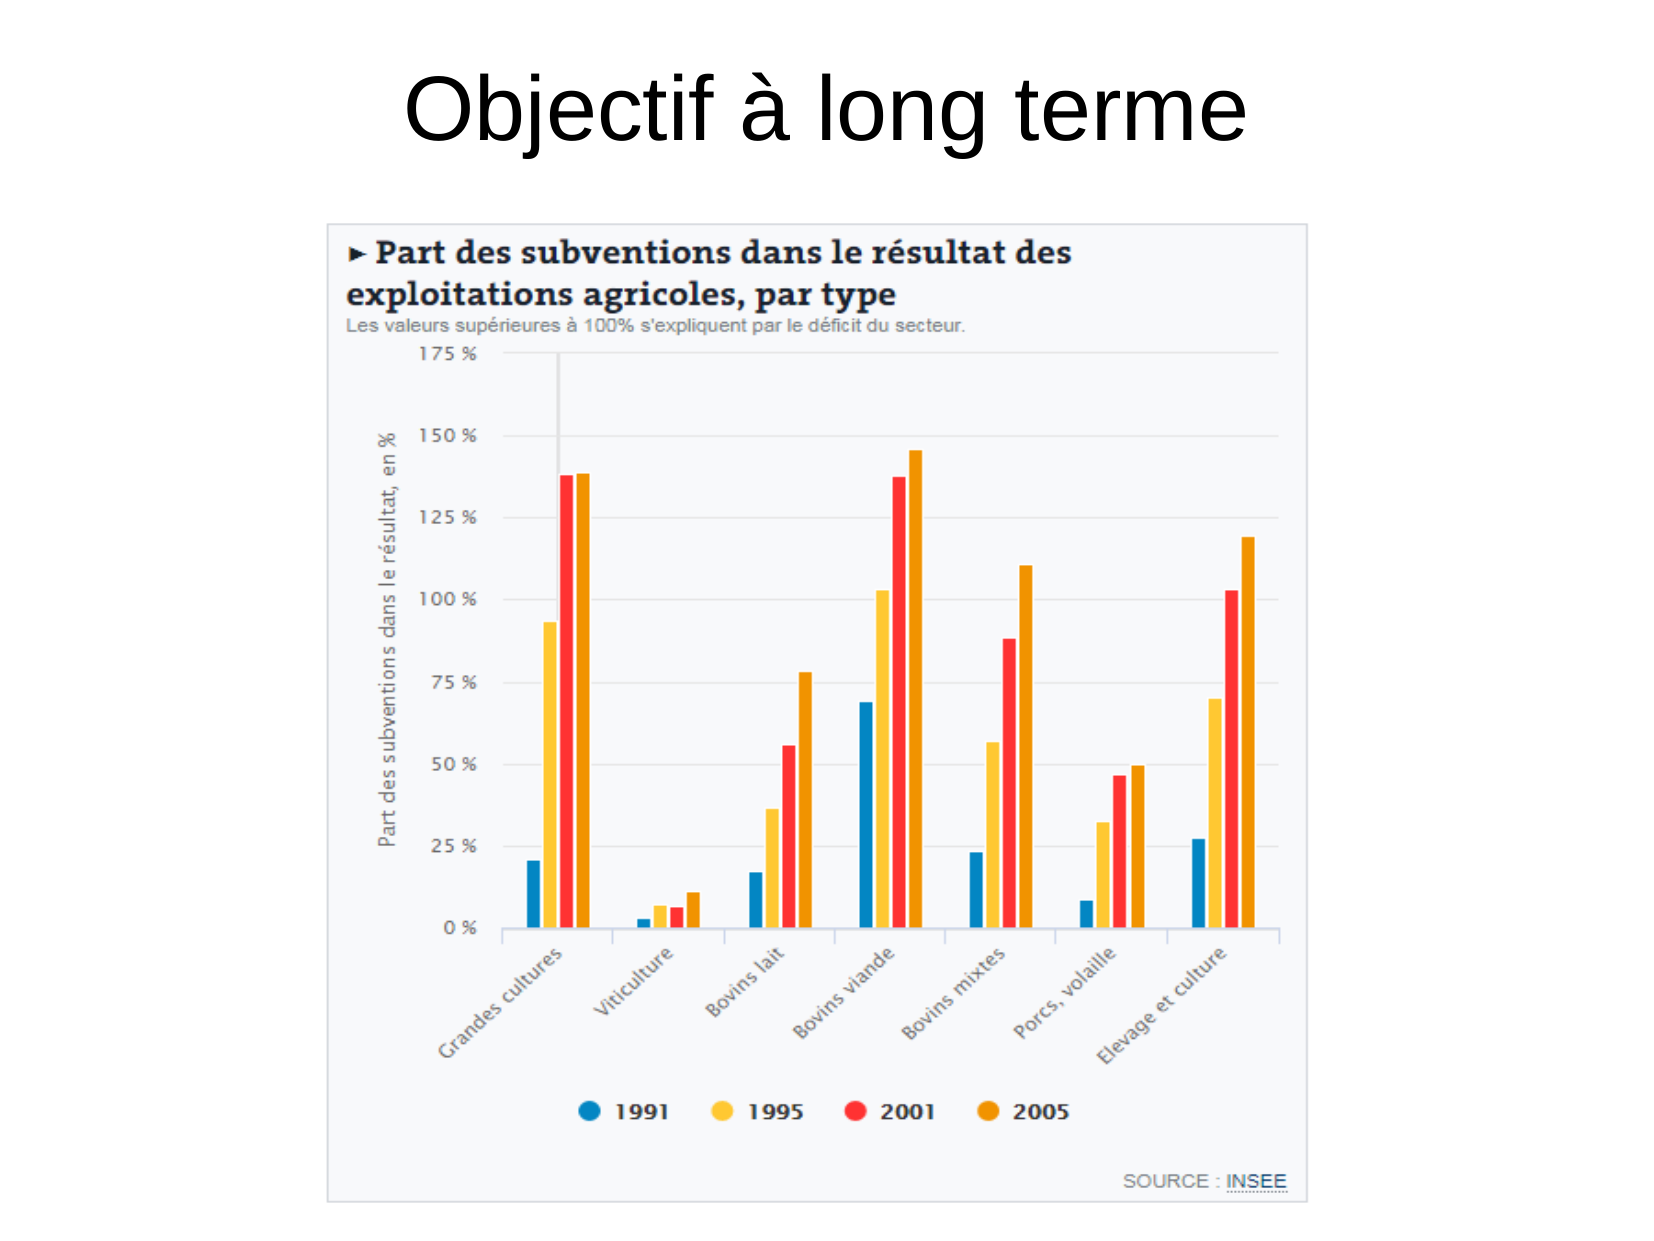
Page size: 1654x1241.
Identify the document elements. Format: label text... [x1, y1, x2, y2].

title Objectif à long terme [82, 5, 1571, 213]
picture [318, 212, 1323, 1213]
